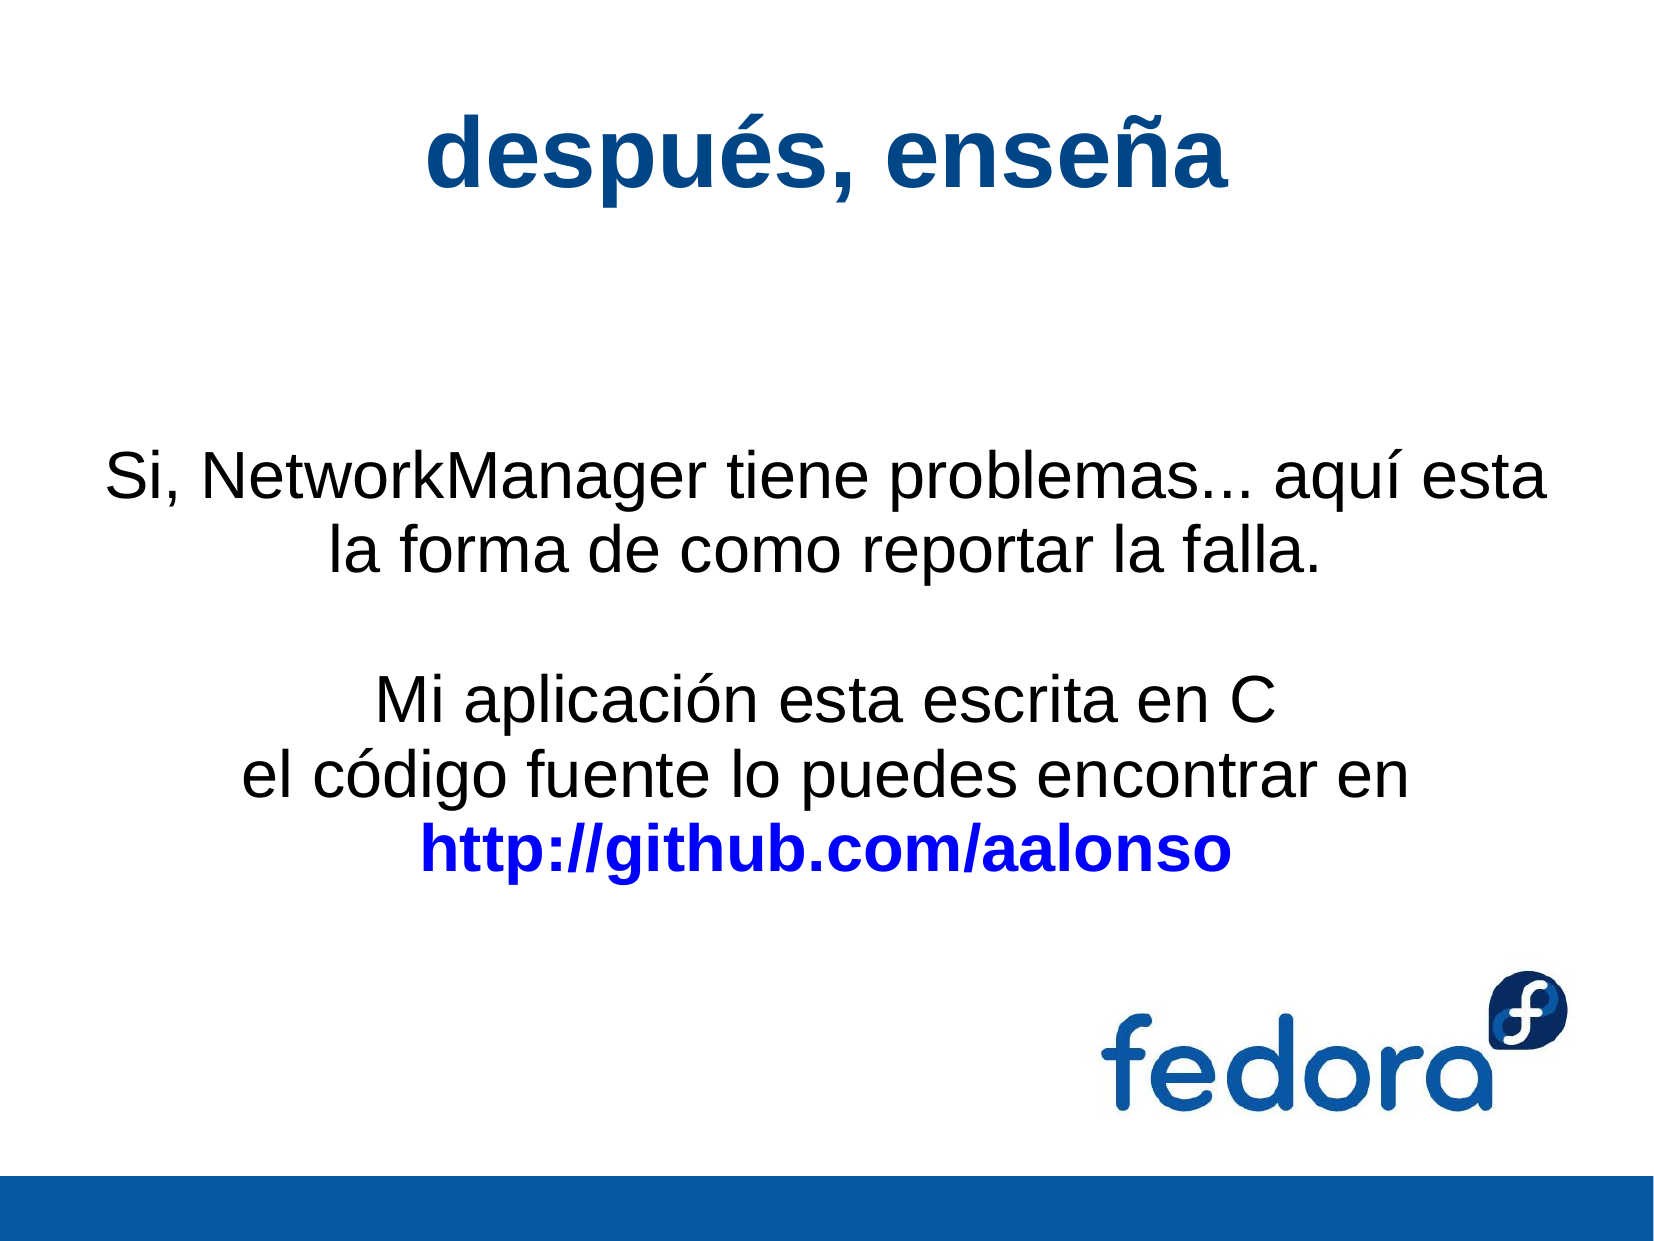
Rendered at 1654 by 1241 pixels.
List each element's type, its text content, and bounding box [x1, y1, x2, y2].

picture [0, 1176, 1654, 1241]
title después, enseña [82, 56, 1571, 250]
subtitle Si, NetworkManager tiene problemas... aquí esta la forma de como reportar la falla. Mi aplicación esta escrita en C el código fuente lo puedes encontrar en http://github.com/aalonso [82, 297, 1571, 1102]
picture [1087, 958, 1576, 1125]
